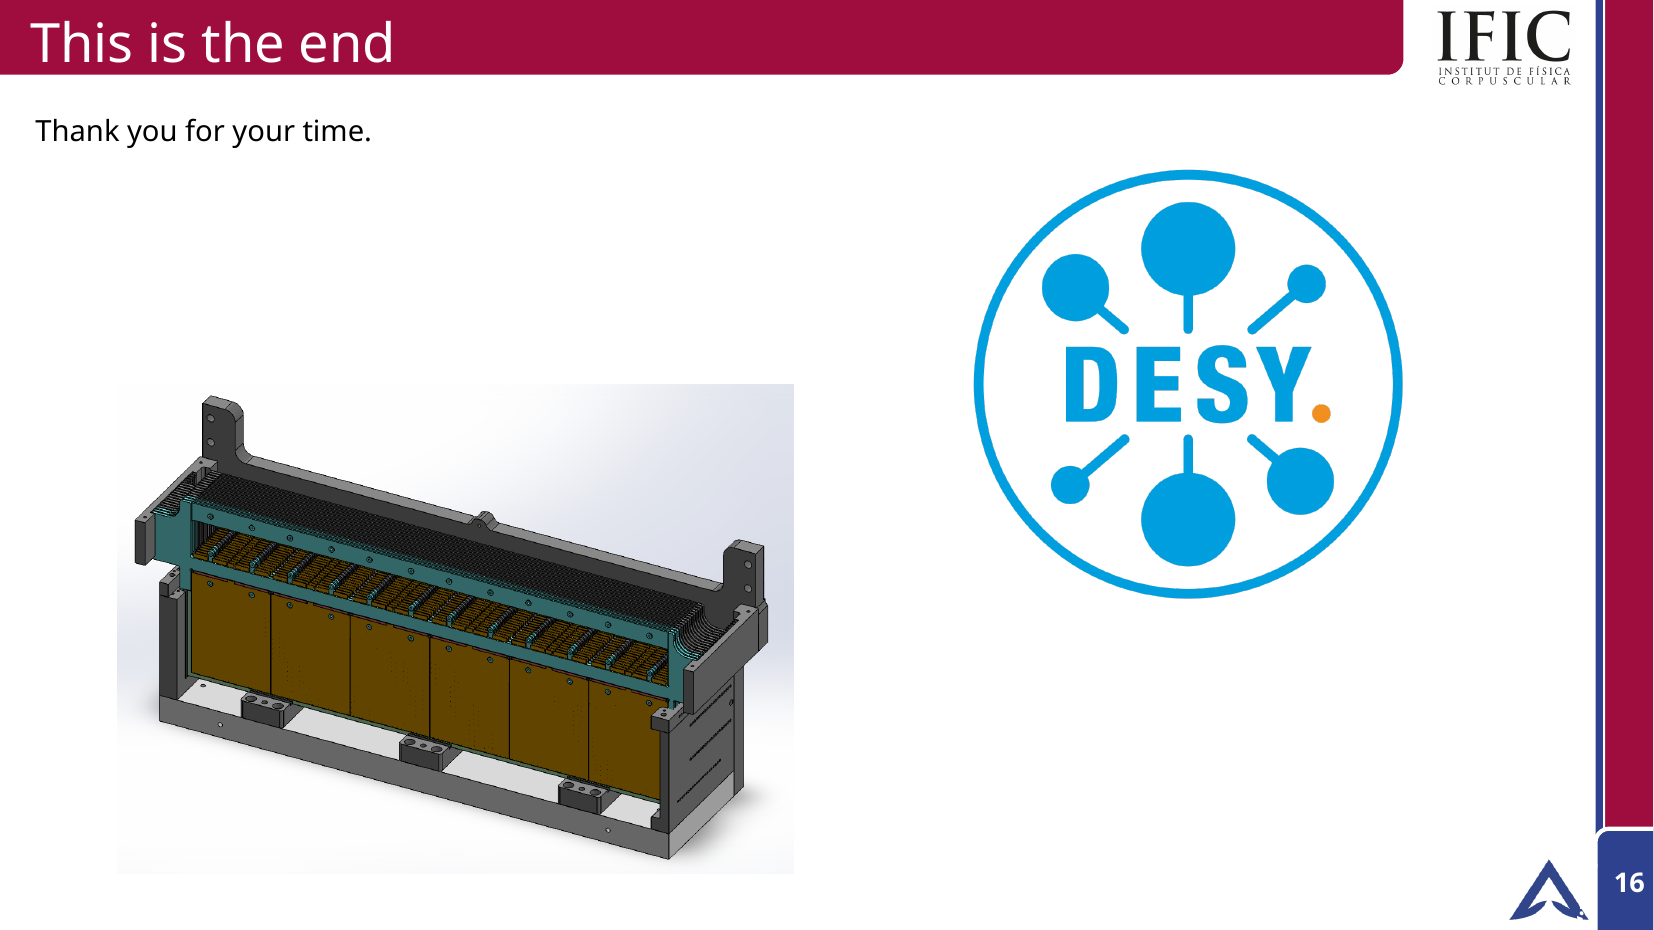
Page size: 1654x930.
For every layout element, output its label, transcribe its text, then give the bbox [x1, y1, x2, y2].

text_box Thank you for your time. [35, 112, 1529, 148]
title This is the end [29, 7, 1359, 74]
picture [117, 384, 794, 874]
picture [963, 159, 1413, 609]
